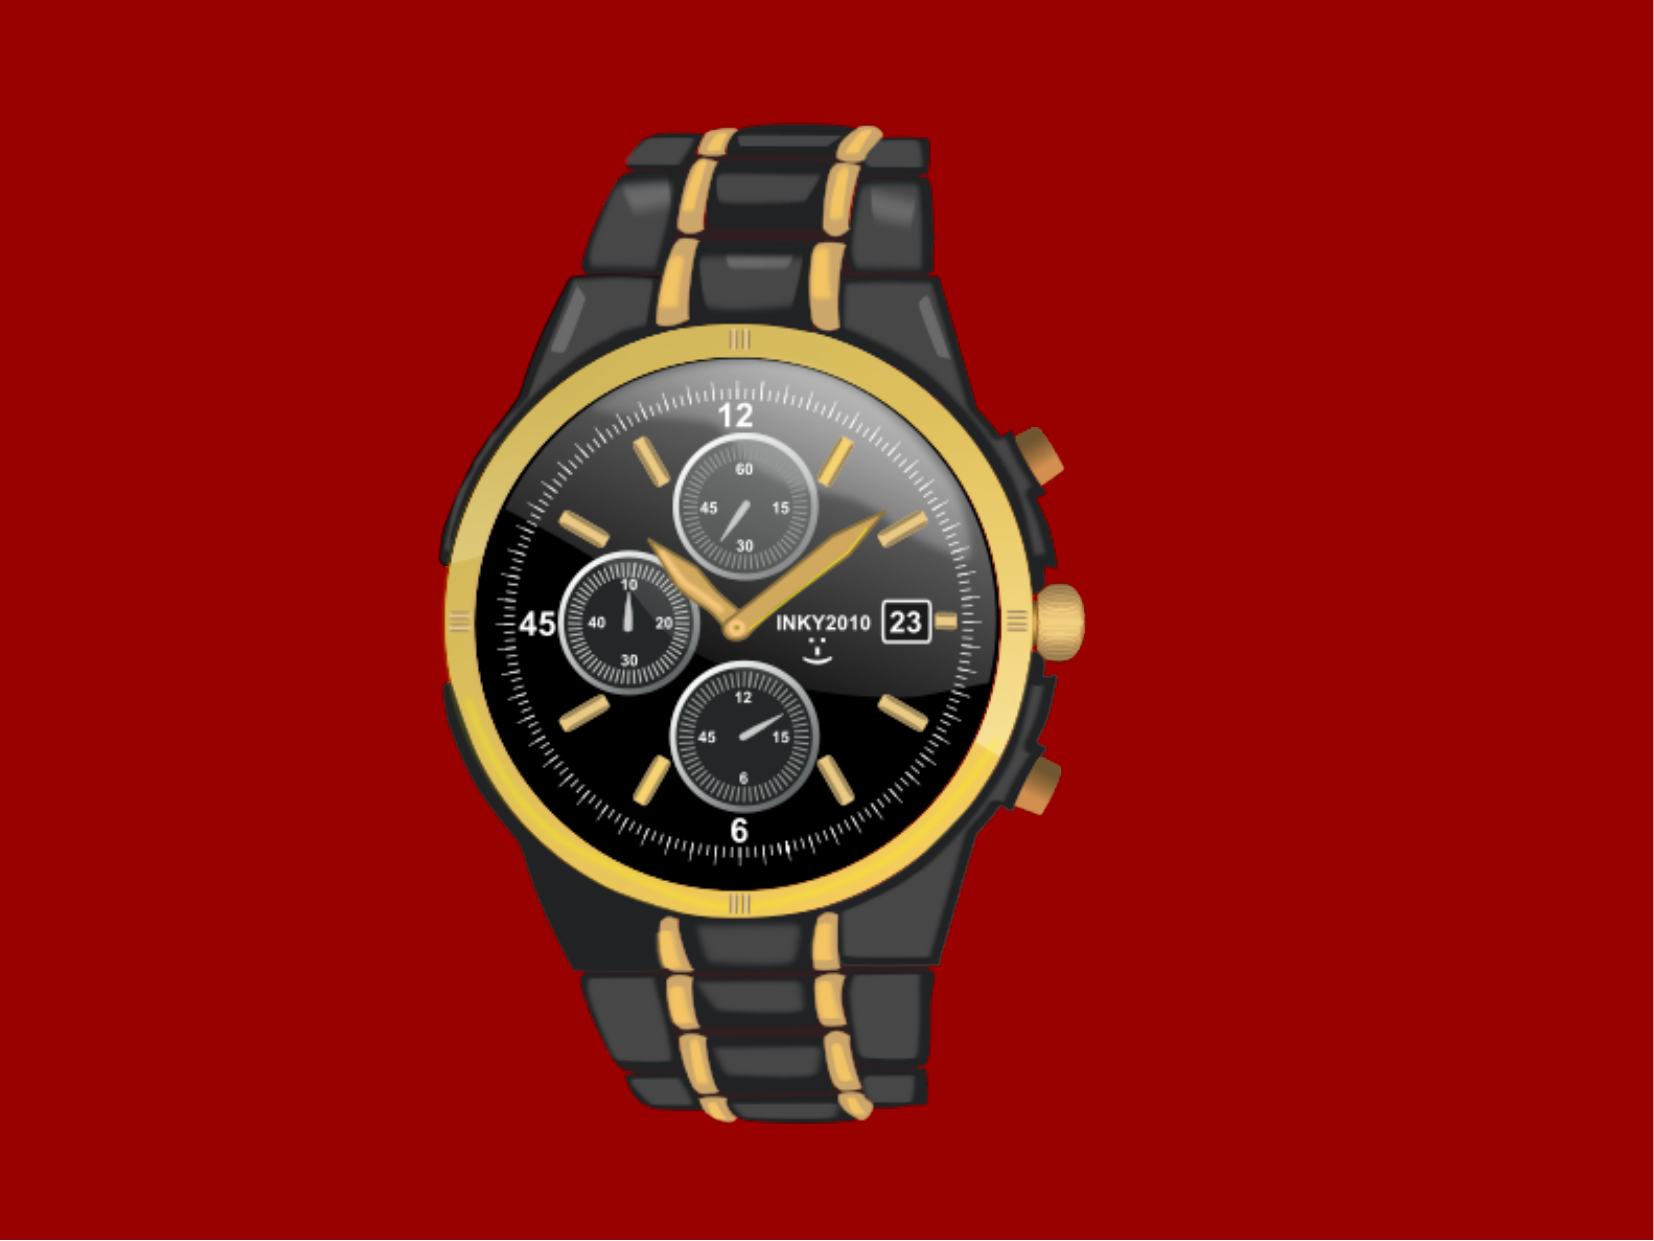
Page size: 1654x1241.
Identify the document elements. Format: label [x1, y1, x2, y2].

picture [341, 107, 1315, 1153]
